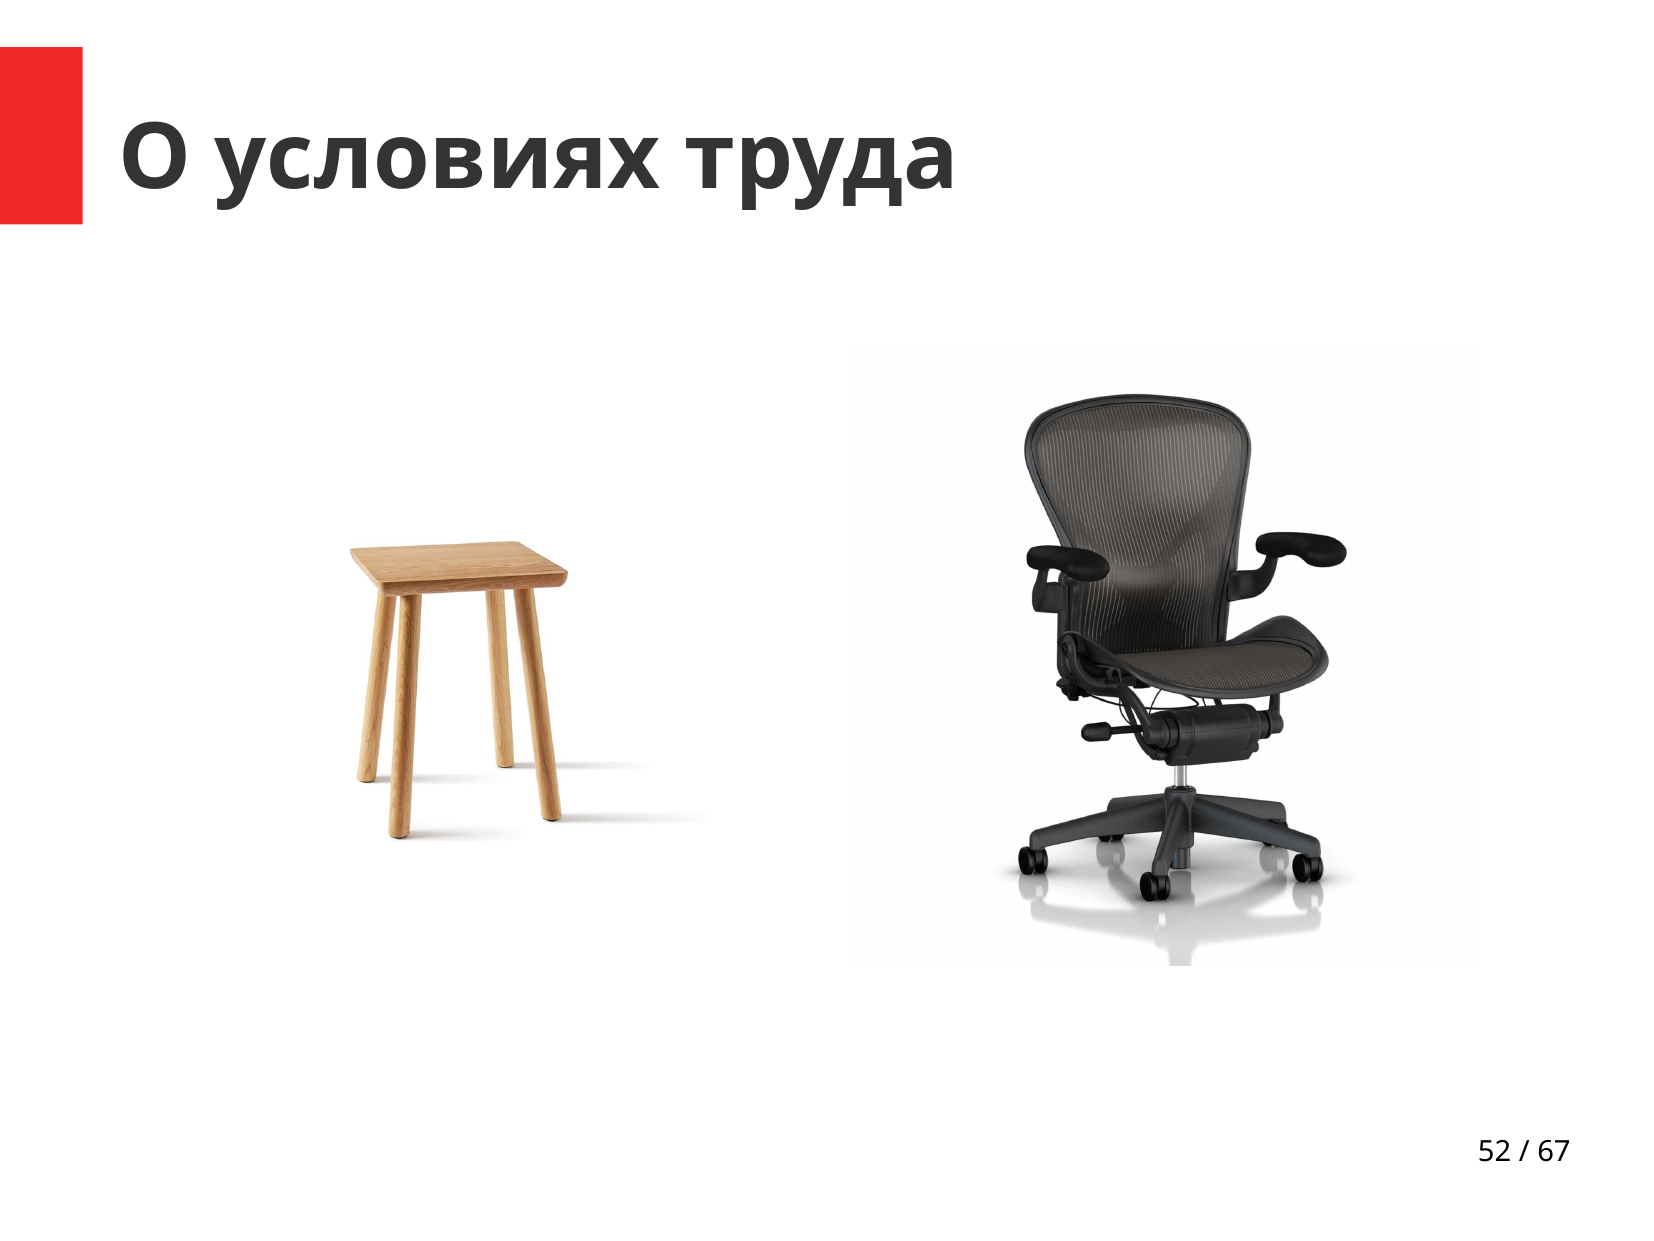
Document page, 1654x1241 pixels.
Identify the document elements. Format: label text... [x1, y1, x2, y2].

picture [852, 342, 1477, 967]
title О условиях труда [118, 49, 1571, 257]
picture [173, 438, 756, 875]
